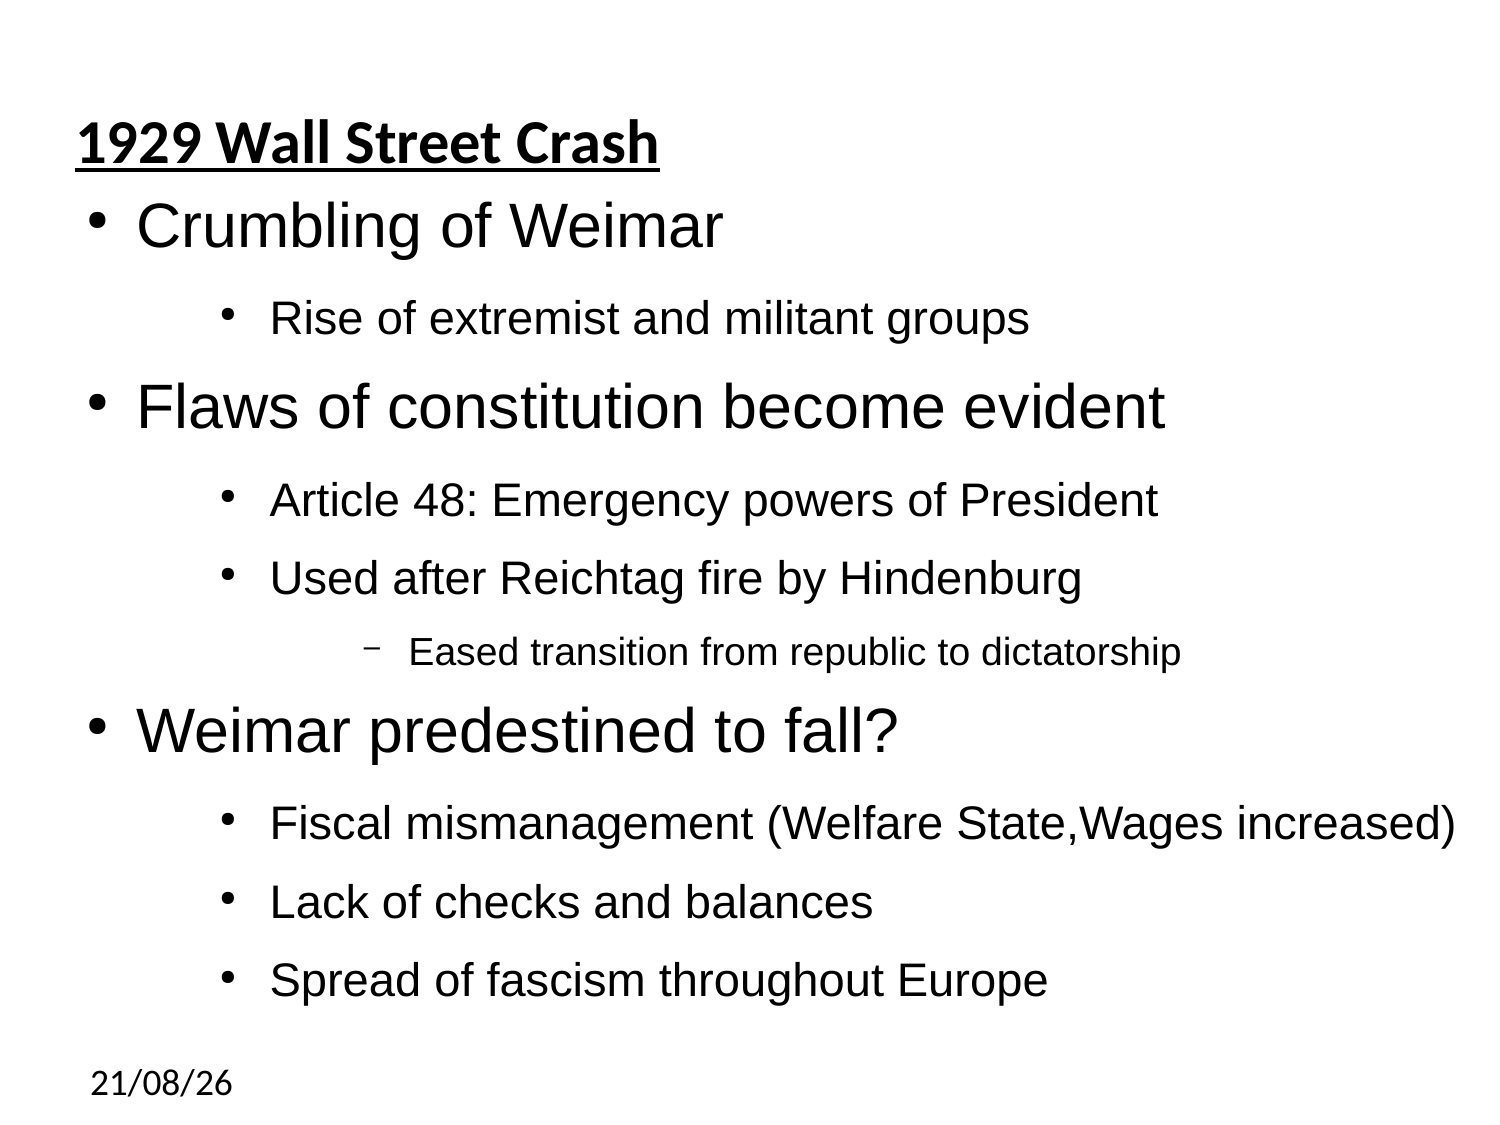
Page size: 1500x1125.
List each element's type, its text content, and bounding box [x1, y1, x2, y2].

list Crumbling of Weimar Rise of extremist and militant groups Flaws of constitution become evident Article 48: Emergency powers of President Used after Reichtag fire by Hindenburg Eased transition from republic to dictatorship Weimar predestined to fall? Fiscal mismanagement (Welfare State,Wages increased) Lack of checks and balances Spread of fascism throughout Europe [53, 184, 1500, 1015]
text_box 2013/3/15 [75, 1042, 425, 1103]
title 1929 Wall Street Crash [75, 51, 1425, 184]
